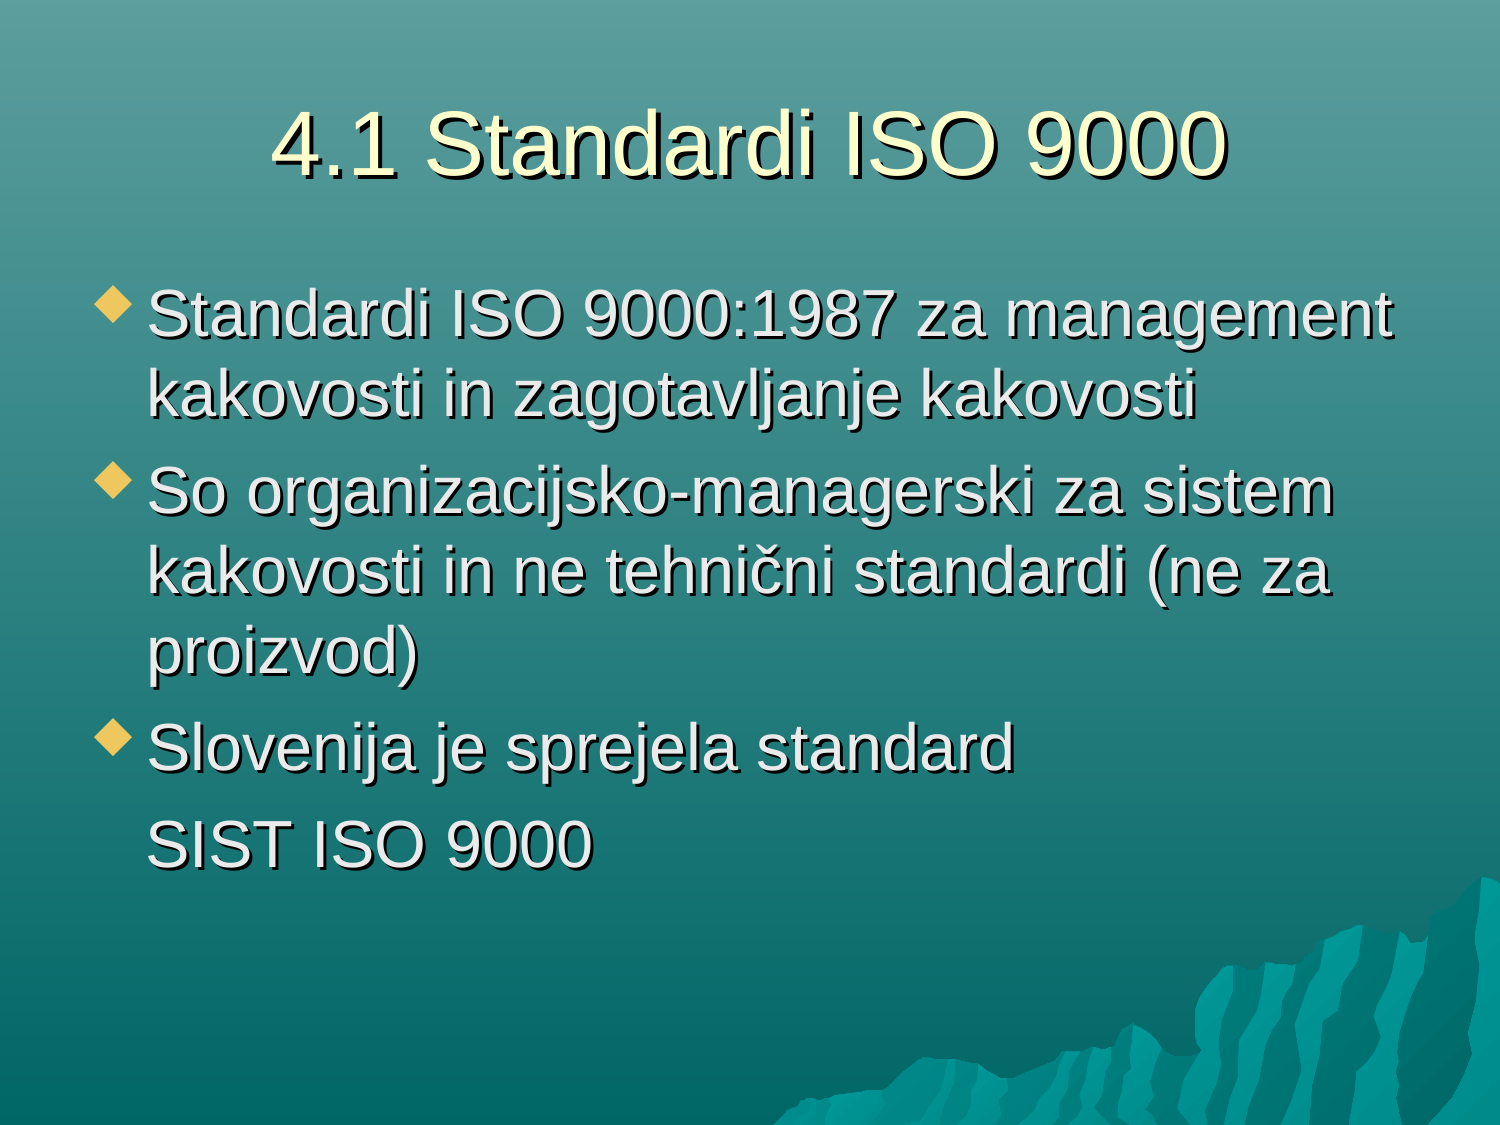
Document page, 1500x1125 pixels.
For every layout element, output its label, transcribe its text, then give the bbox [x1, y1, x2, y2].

list Standardi ISO 9000:1987 za management kakovosti in zagotavljanje kakovosti So organizacijsko-managerski za sistem kakovosti in ne tehnični standardi (ne za proizvod) Slovenija je sprejela standard SIST ISO 9000 [75, 262, 1426, 1006]
title 4.1 Standardi ISO 9000 [75, 45, 1426, 233]
